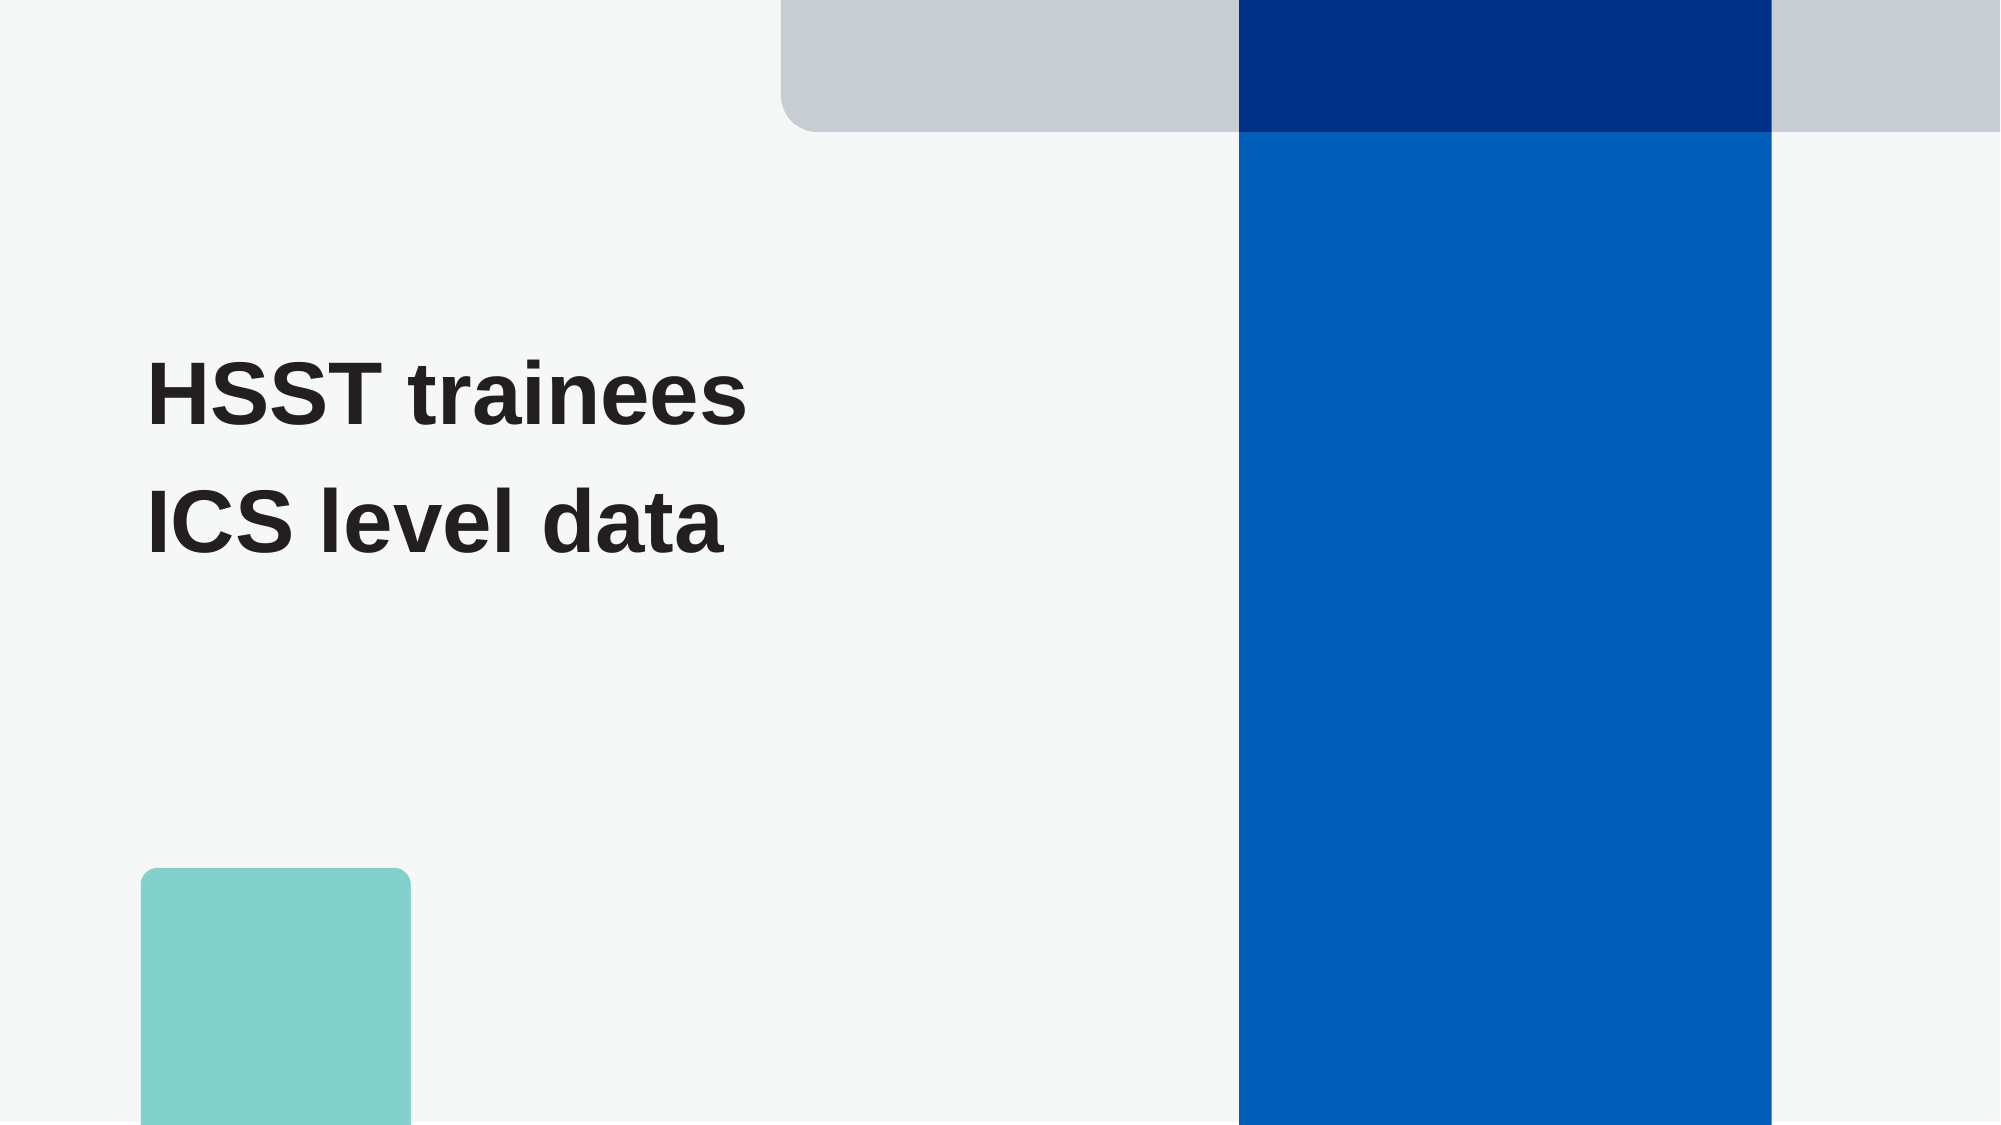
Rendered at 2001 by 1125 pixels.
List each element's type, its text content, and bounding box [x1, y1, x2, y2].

list HSST trainees ICS level data [146, 314, 1079, 572]
